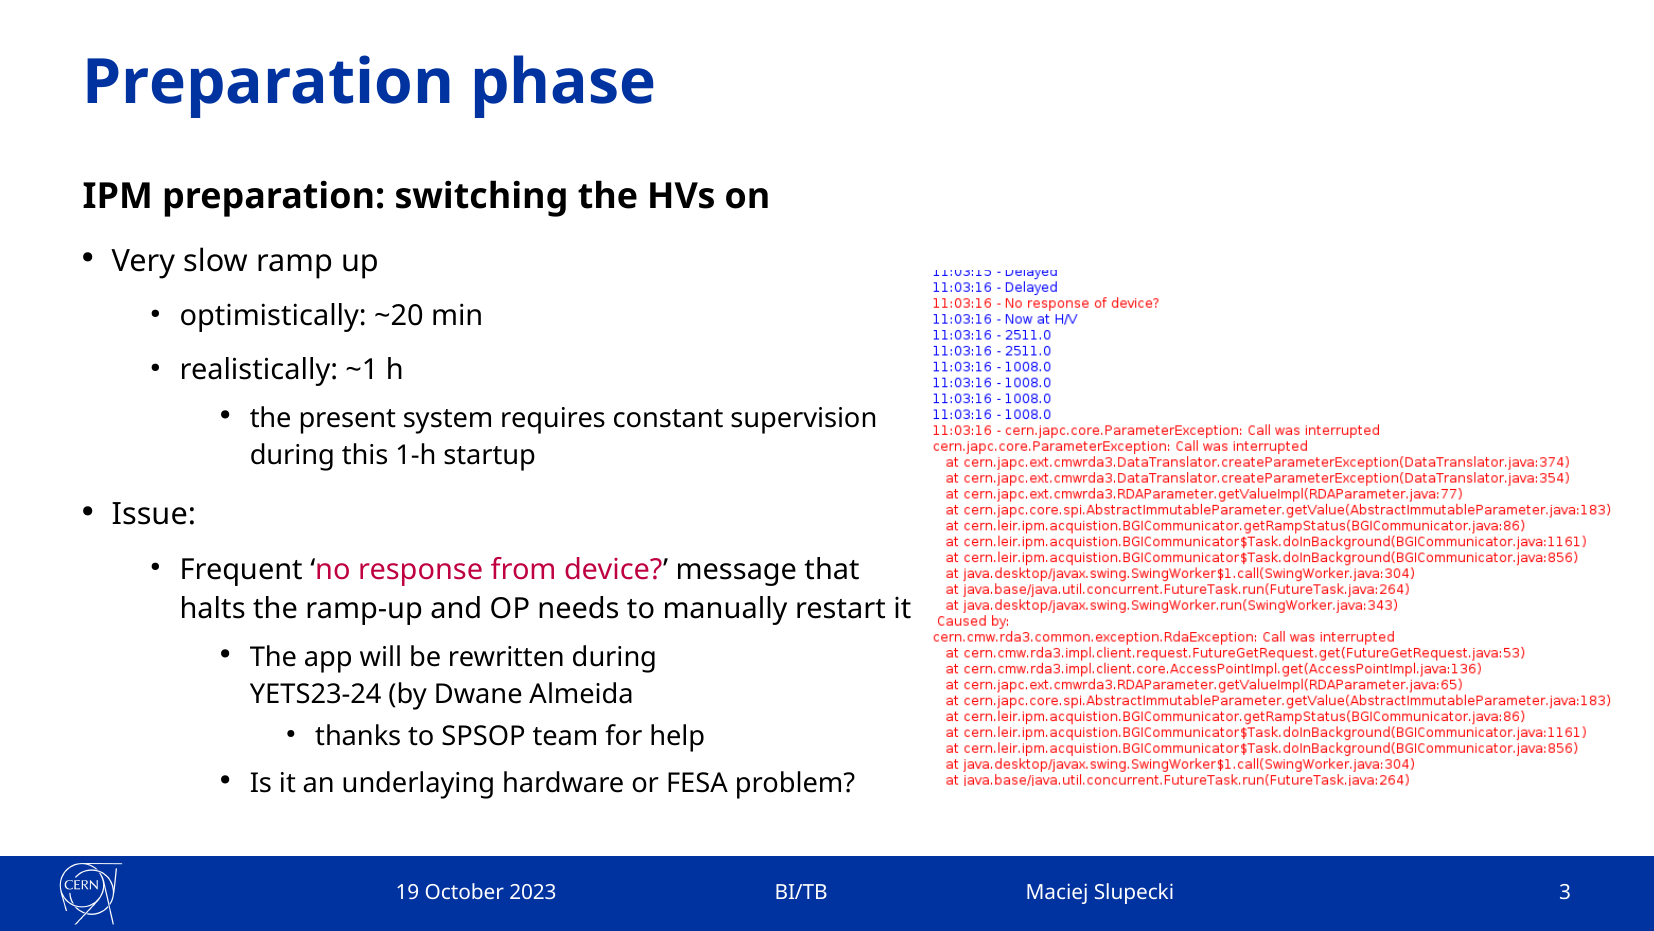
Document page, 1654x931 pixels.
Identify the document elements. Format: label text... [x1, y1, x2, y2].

picture [933, 270, 1629, 786]
picture [56, 859, 127, 928]
title Preparation phase [82, 37, 1571, 193]
list IPM preparation: switching the HVs on Very slow ramp up optimistically: ~20 min realistically: ~1 h the present system requires constant supervision during this 1-h startup Issue: Frequent ‘no response from device?’ message that halts the ramp-up and OP needs to manually restart it The app will be rewritten during YETS23-24 (by Dwane Almeida thanks to SPSOP team for help Is it an underlaying hardware or FESA problem? [82, 170, 934, 839]
